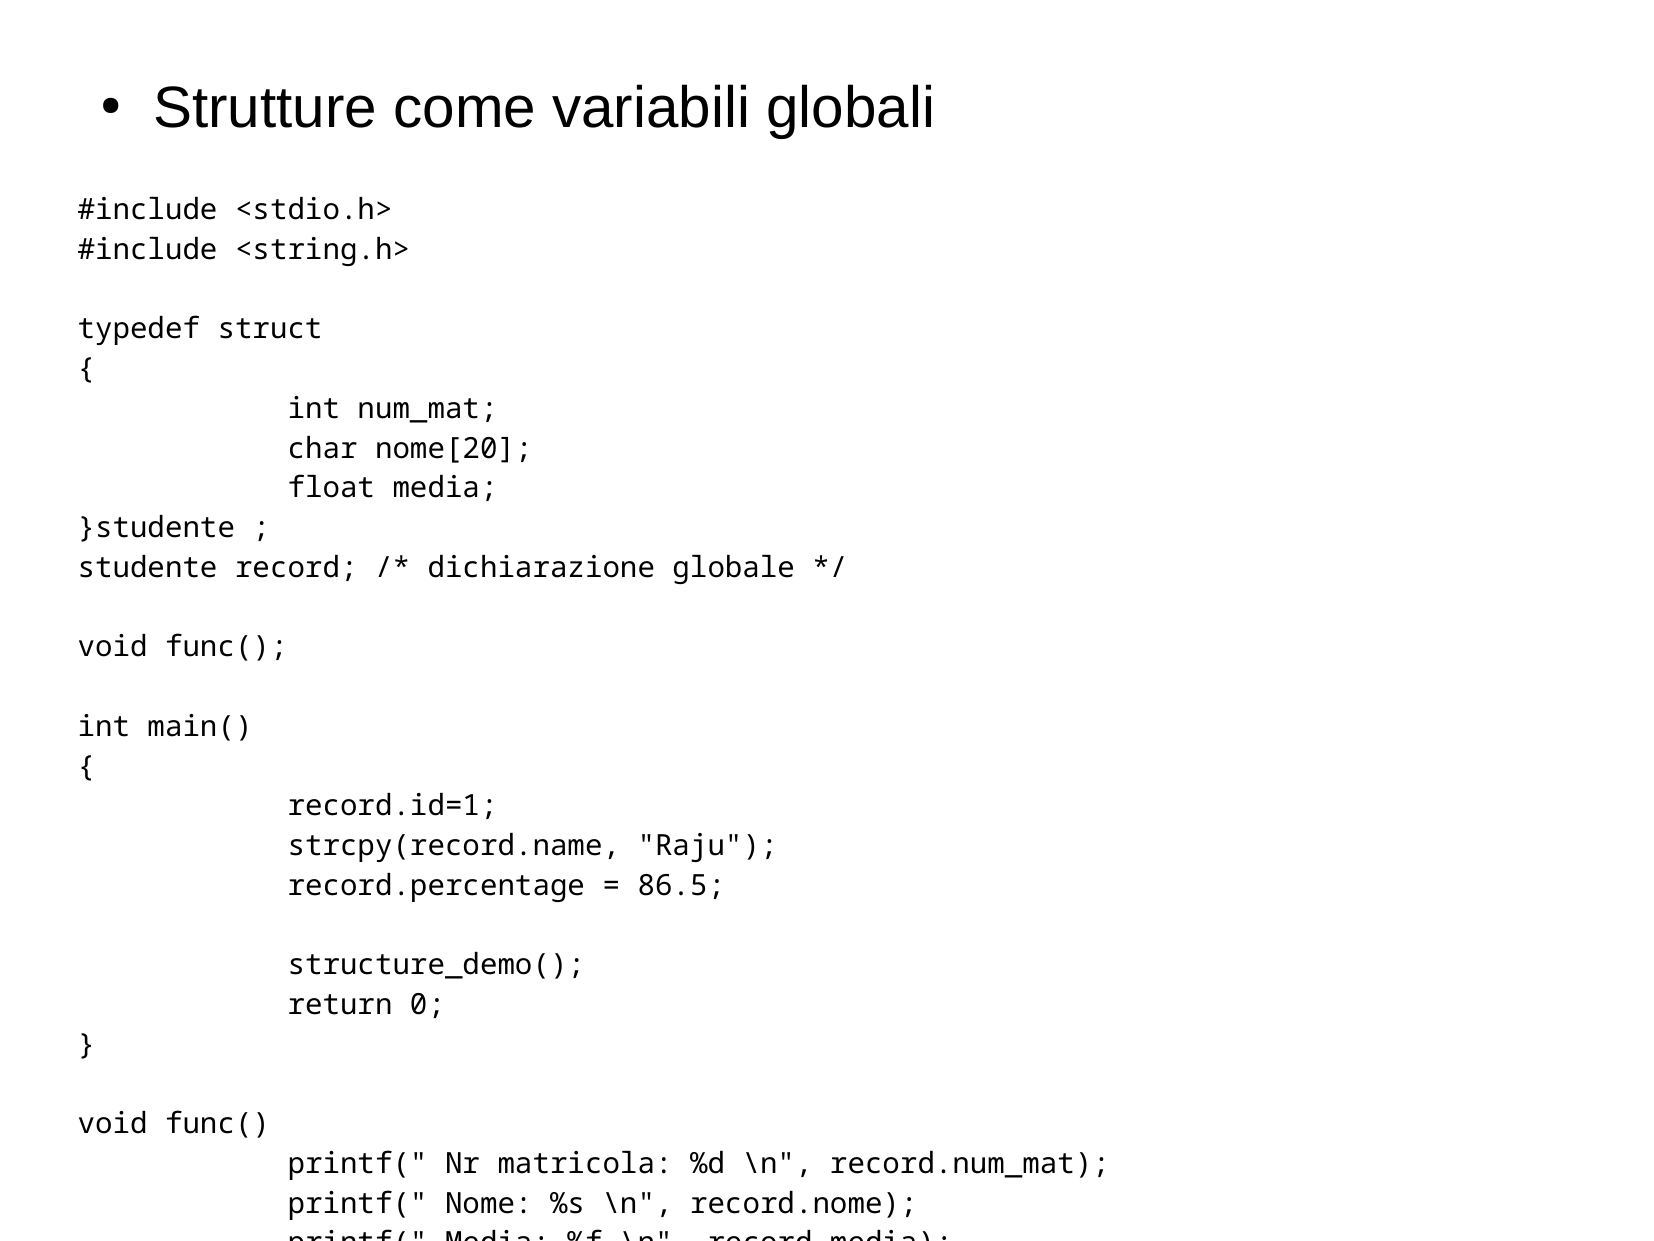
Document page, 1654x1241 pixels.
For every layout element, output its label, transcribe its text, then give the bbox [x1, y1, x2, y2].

list Strutture come variabili globali [82, 75, 1571, 180]
list Strutture come variabili globali [82, 1149, 1571, 1171]
text_box #include <stdio.h> #include <string.h> typedef struct { int num_mat; char nome[20]; float media; }studente ; studente record; /* dichiarazione globale */ void func(); int main() { record.id=1; strcpy(record.name, "Raju"); record.percentage = 86.5; structure_demo(); return 0; } void func() printf(" Nr matricola: %d \n", record.num_mat); printf(" Nome: %s \n", record.nome); printf(" Media: %f \n", record.media); } [62, 180, 1654, 1149]
